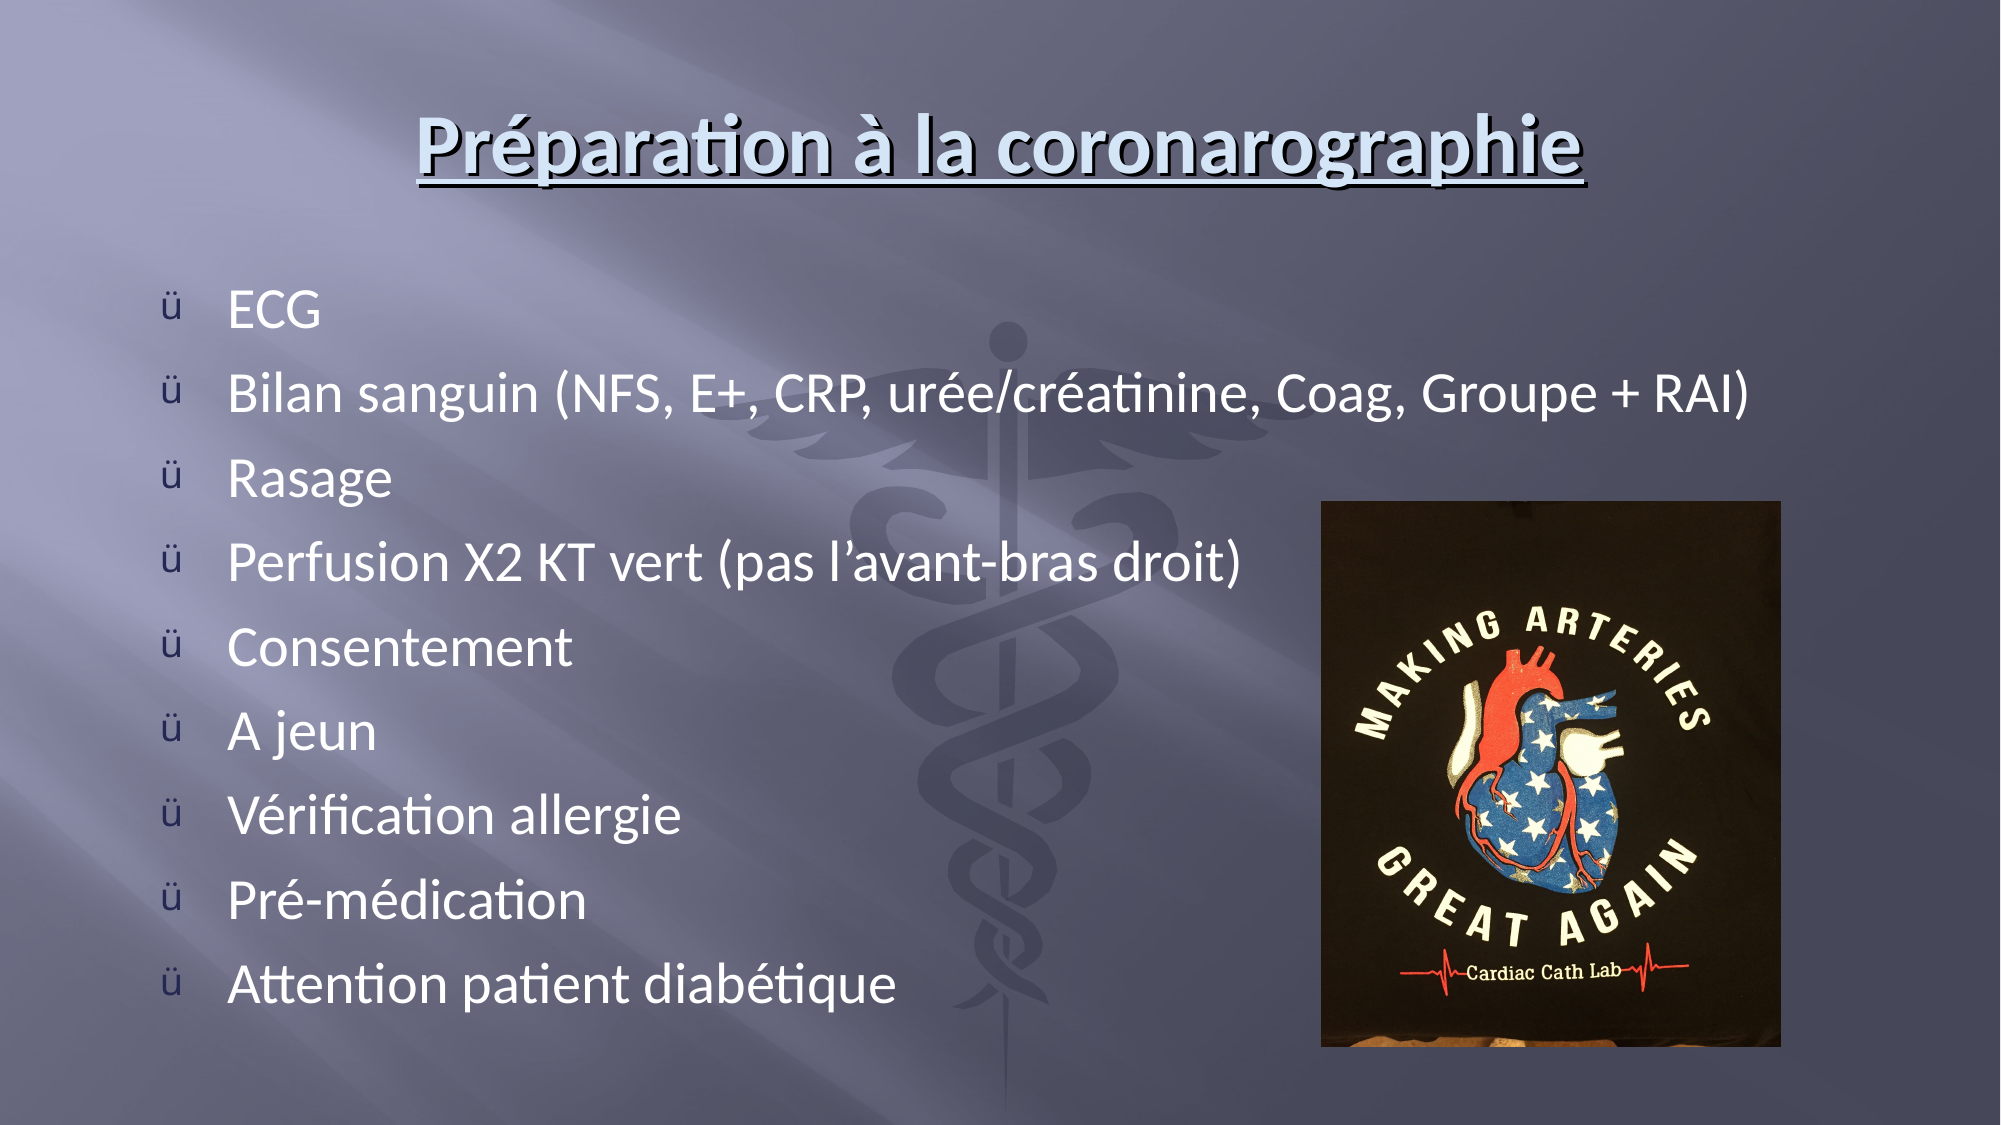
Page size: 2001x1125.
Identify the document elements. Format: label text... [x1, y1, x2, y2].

list ECG Bilan sanguin (NFS, E+, CRP, uréecréatinine, Coag, Groupe + RAI) Rasage Perfusion X2 KT vert (pas l’avant-bras droit) Consentement A jeun Vérification allergie Pré-médication Attention patient diabétique [99, 262, 1900, 1036]
title Préparation à la coronarographie [99, 45, 1900, 233]
picture [1321, 501, 1781, 1047]
